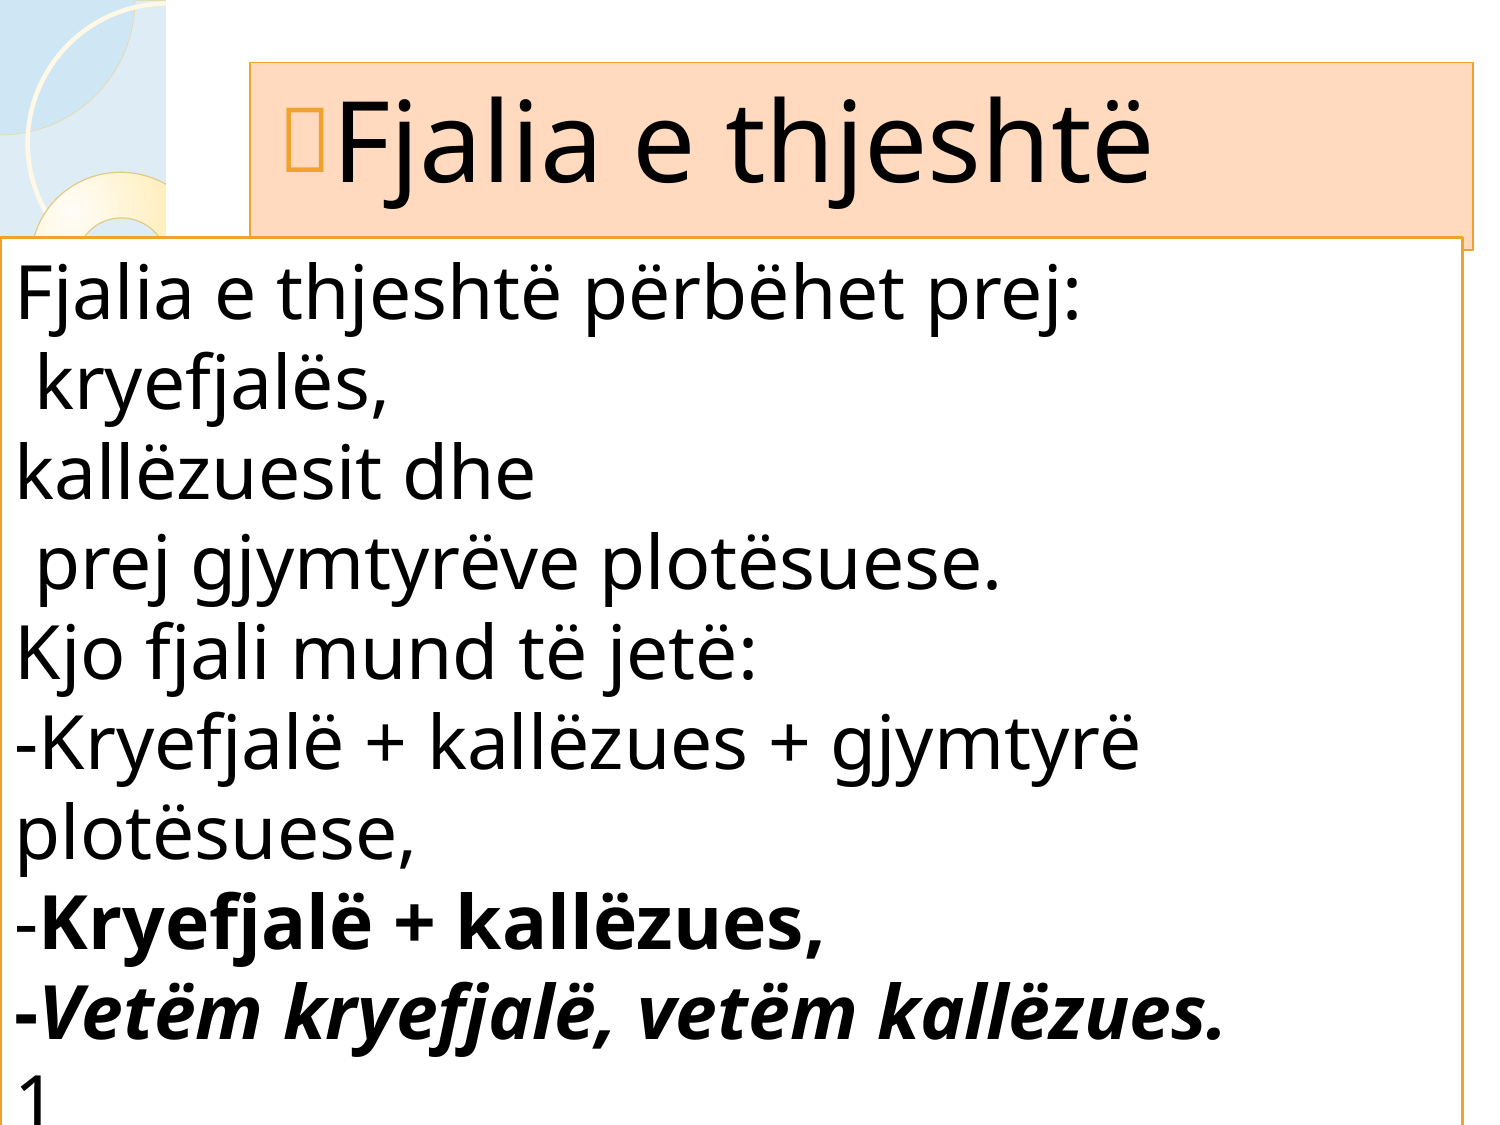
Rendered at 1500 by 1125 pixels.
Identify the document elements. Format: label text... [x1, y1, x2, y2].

list Fjalia e thjeshtë [249, 62, 1473, 250]
text_box Fjalia e thjeshtë përbëhet prej: kryefjalës, kallëzuesit dhe prej gjymtyrëve plotësuese. Kjo fjali mund të jetë: -Kryefjalë + kallëzues + gjymtyrë plotësuese, -Kryefjalë + kallëzues, -Vetëm kryefjalë, vetëm kallëzues. 1 [0, 237, 1463, 1125]
